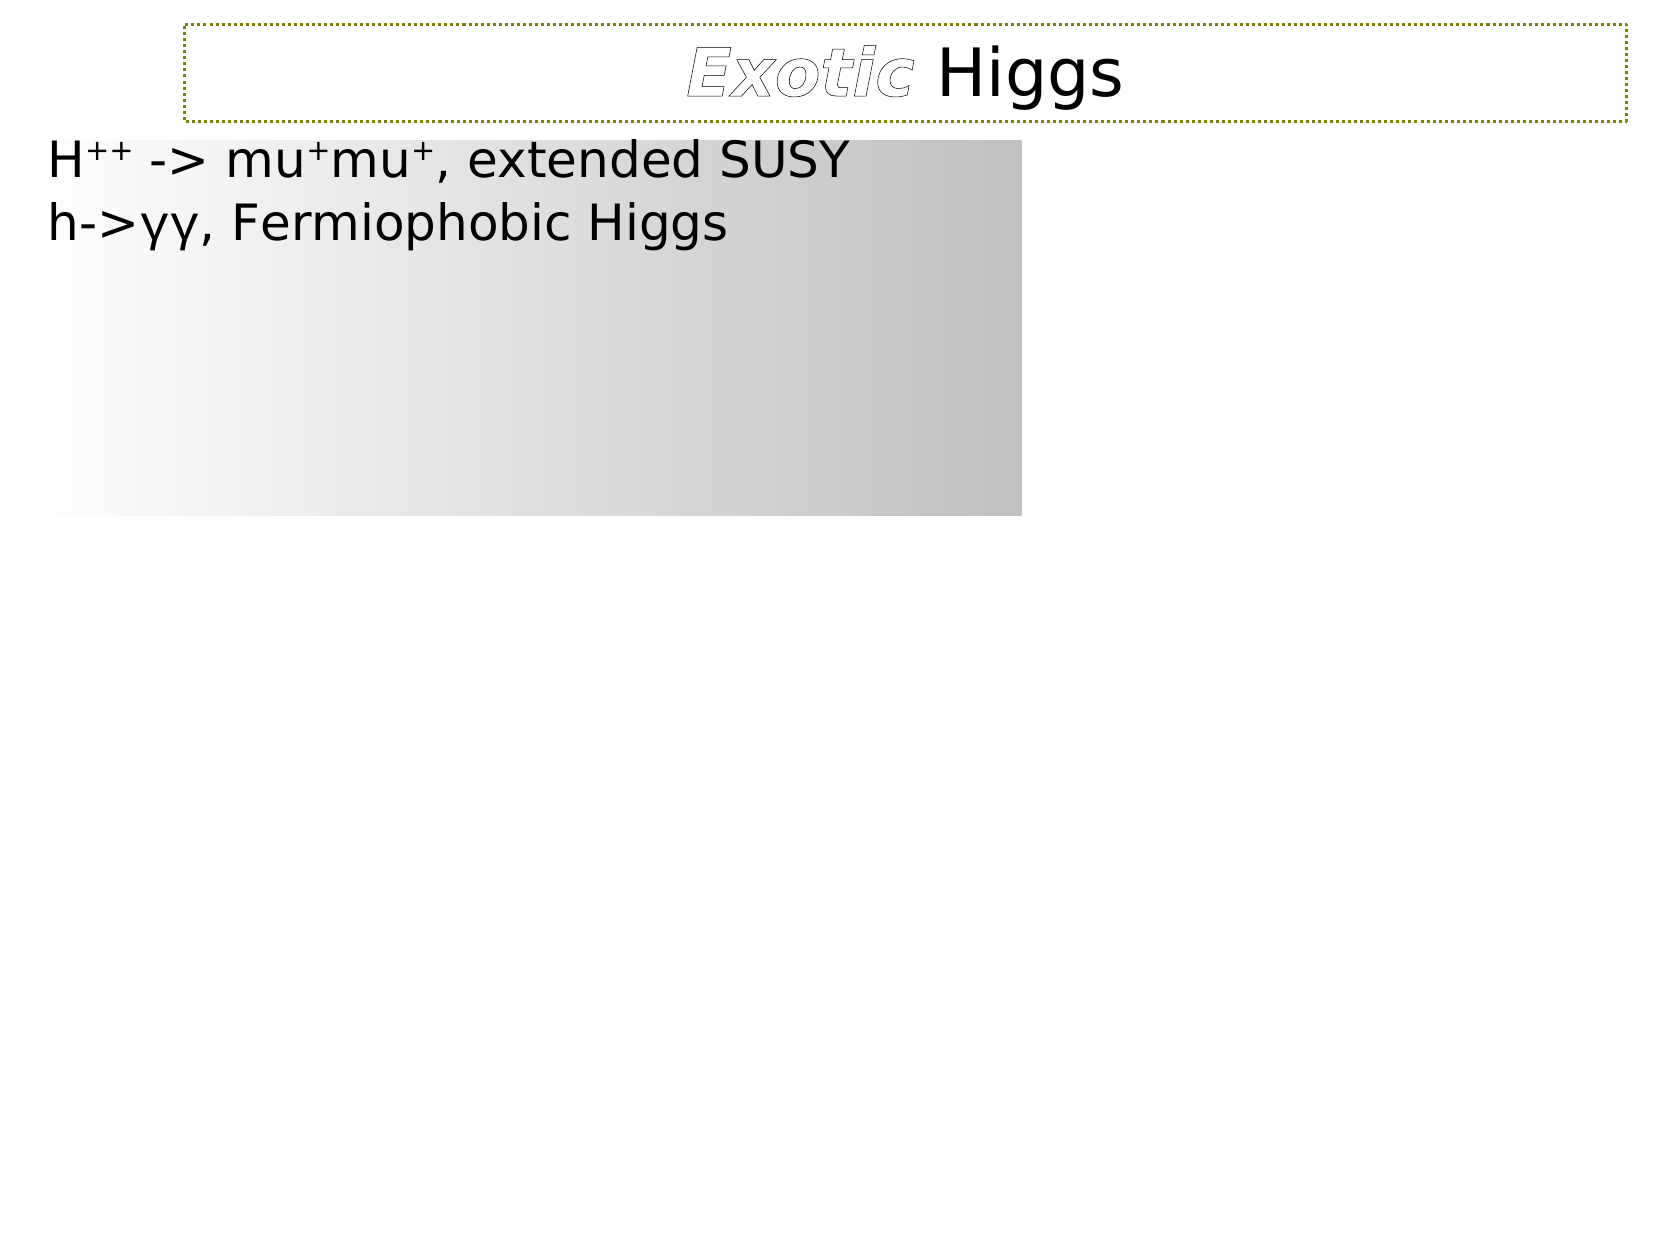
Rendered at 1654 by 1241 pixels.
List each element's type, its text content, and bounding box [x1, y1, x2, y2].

list H++ -> mu+mu+, extended SUSY h->γγ, Fermiophobic Higgs [30, 140, 1022, 516]
title Exotic Higgs [184, 24, 1627, 122]
